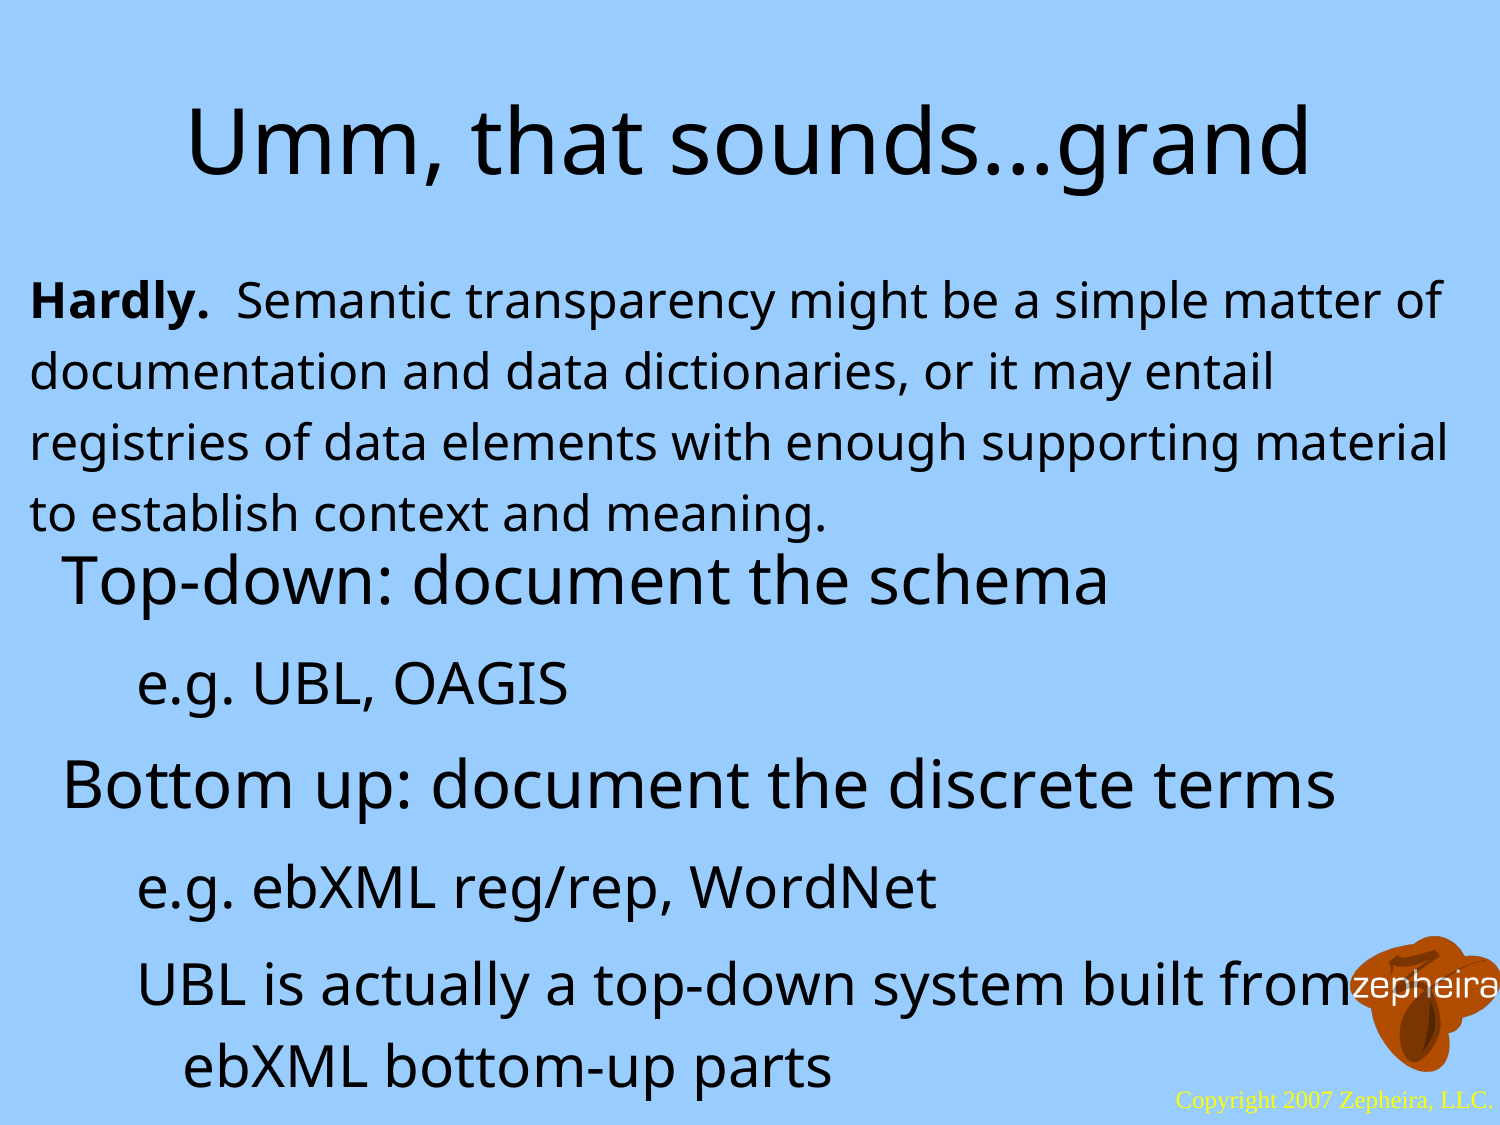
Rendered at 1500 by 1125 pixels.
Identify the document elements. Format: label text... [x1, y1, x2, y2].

picture [1350, 936, 1500, 1072]
list Hardly. Semantic transparency might be a simple matter of documentation and data dictionaries, or it may entail registries of data elements with enough supporting material to establish context and meaning. [29, 262, 1468, 499]
title Umm, that sounds...grand [75, 45, 1425, 233]
list Top-down: document the schema e.g. UBL, OAGIS Bottom up: document the discrete terms e.g. ebXML reg/rep, WordNet UBL is actually a top-down system built from ebXML bottom-up parts [61, 533, 1411, 1016]
